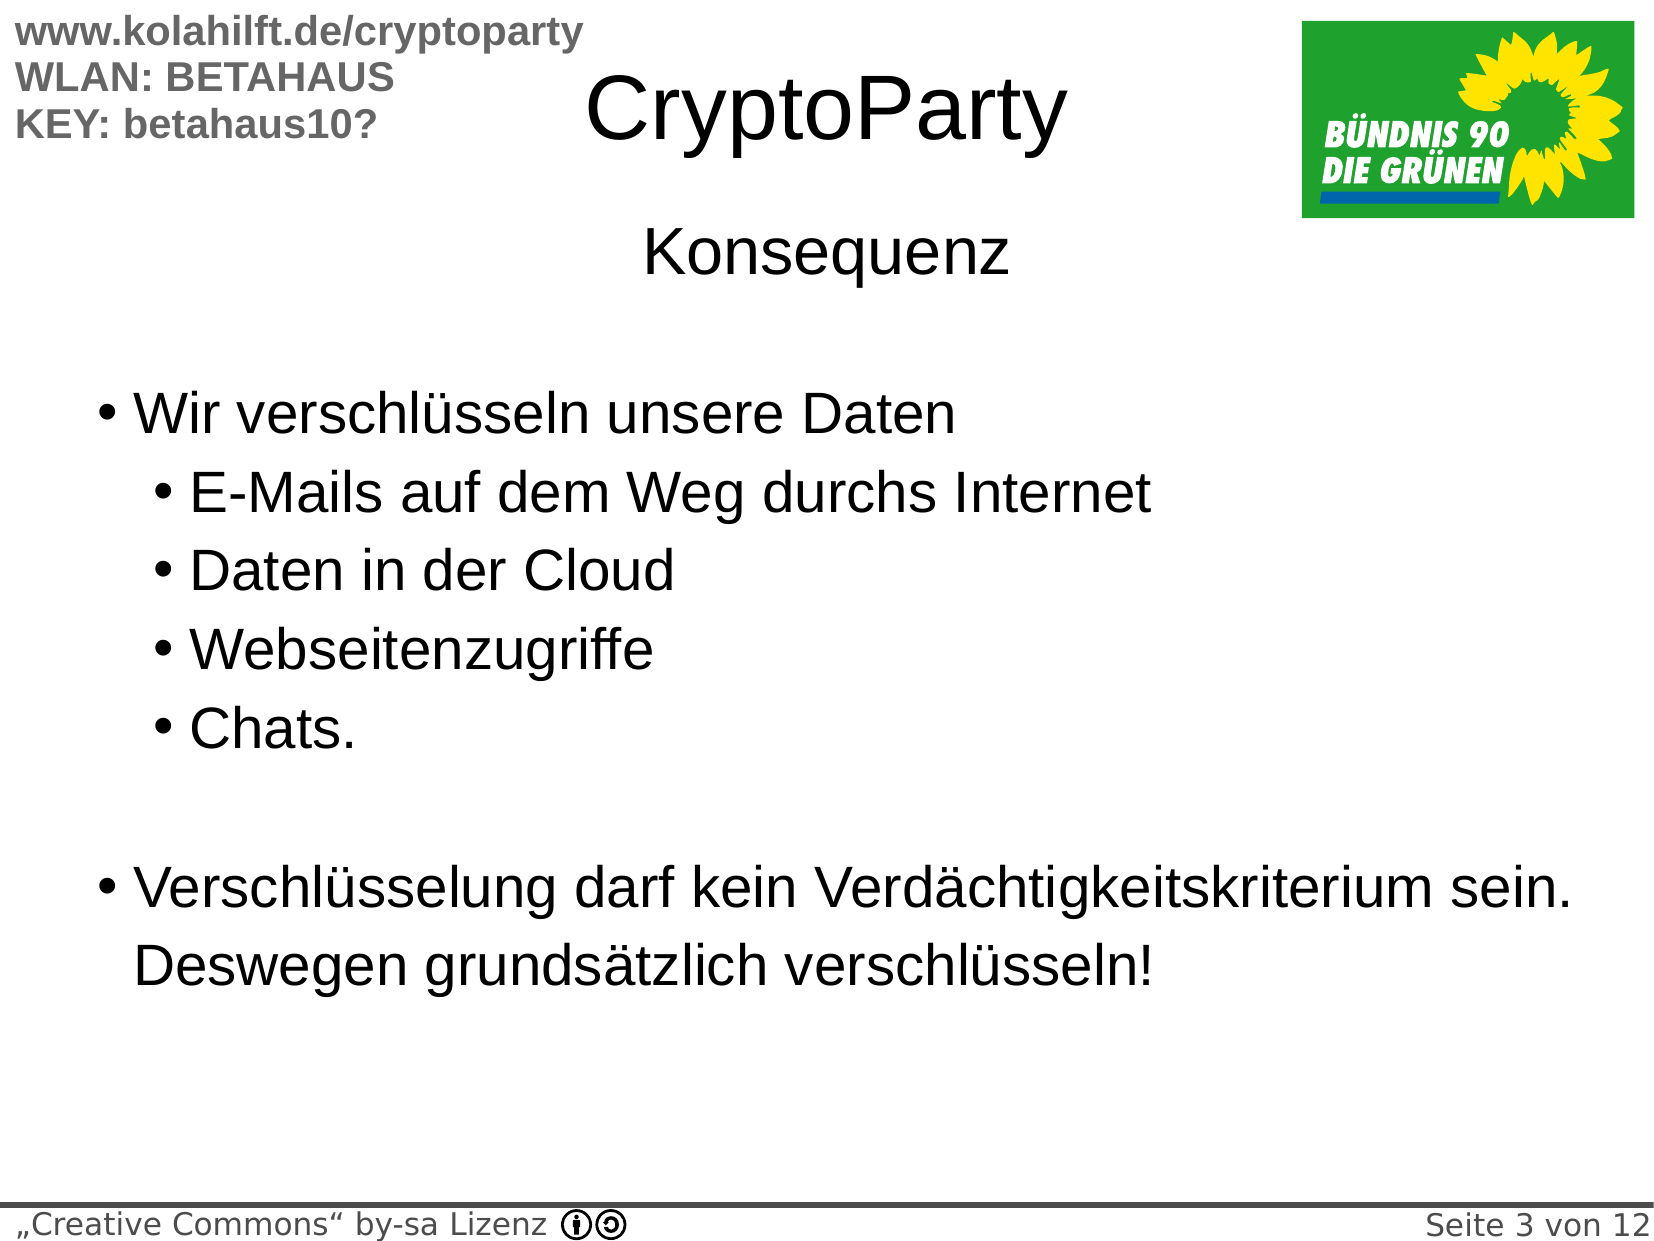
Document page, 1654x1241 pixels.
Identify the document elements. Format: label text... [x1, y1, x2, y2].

list Wir verschlüsseln unsere Daten E-Mails auf dem Weg durchs Internet Daten in der Cloud Webseitenzugriffe Chats. Verschlüsselung darf kein Verdächtigkeitskriterium sein. Deswegen grundsätzlich verschlüsseln! [82, 290, 1637, 1134]
text_box Konsequenz [59, 206, 1595, 297]
